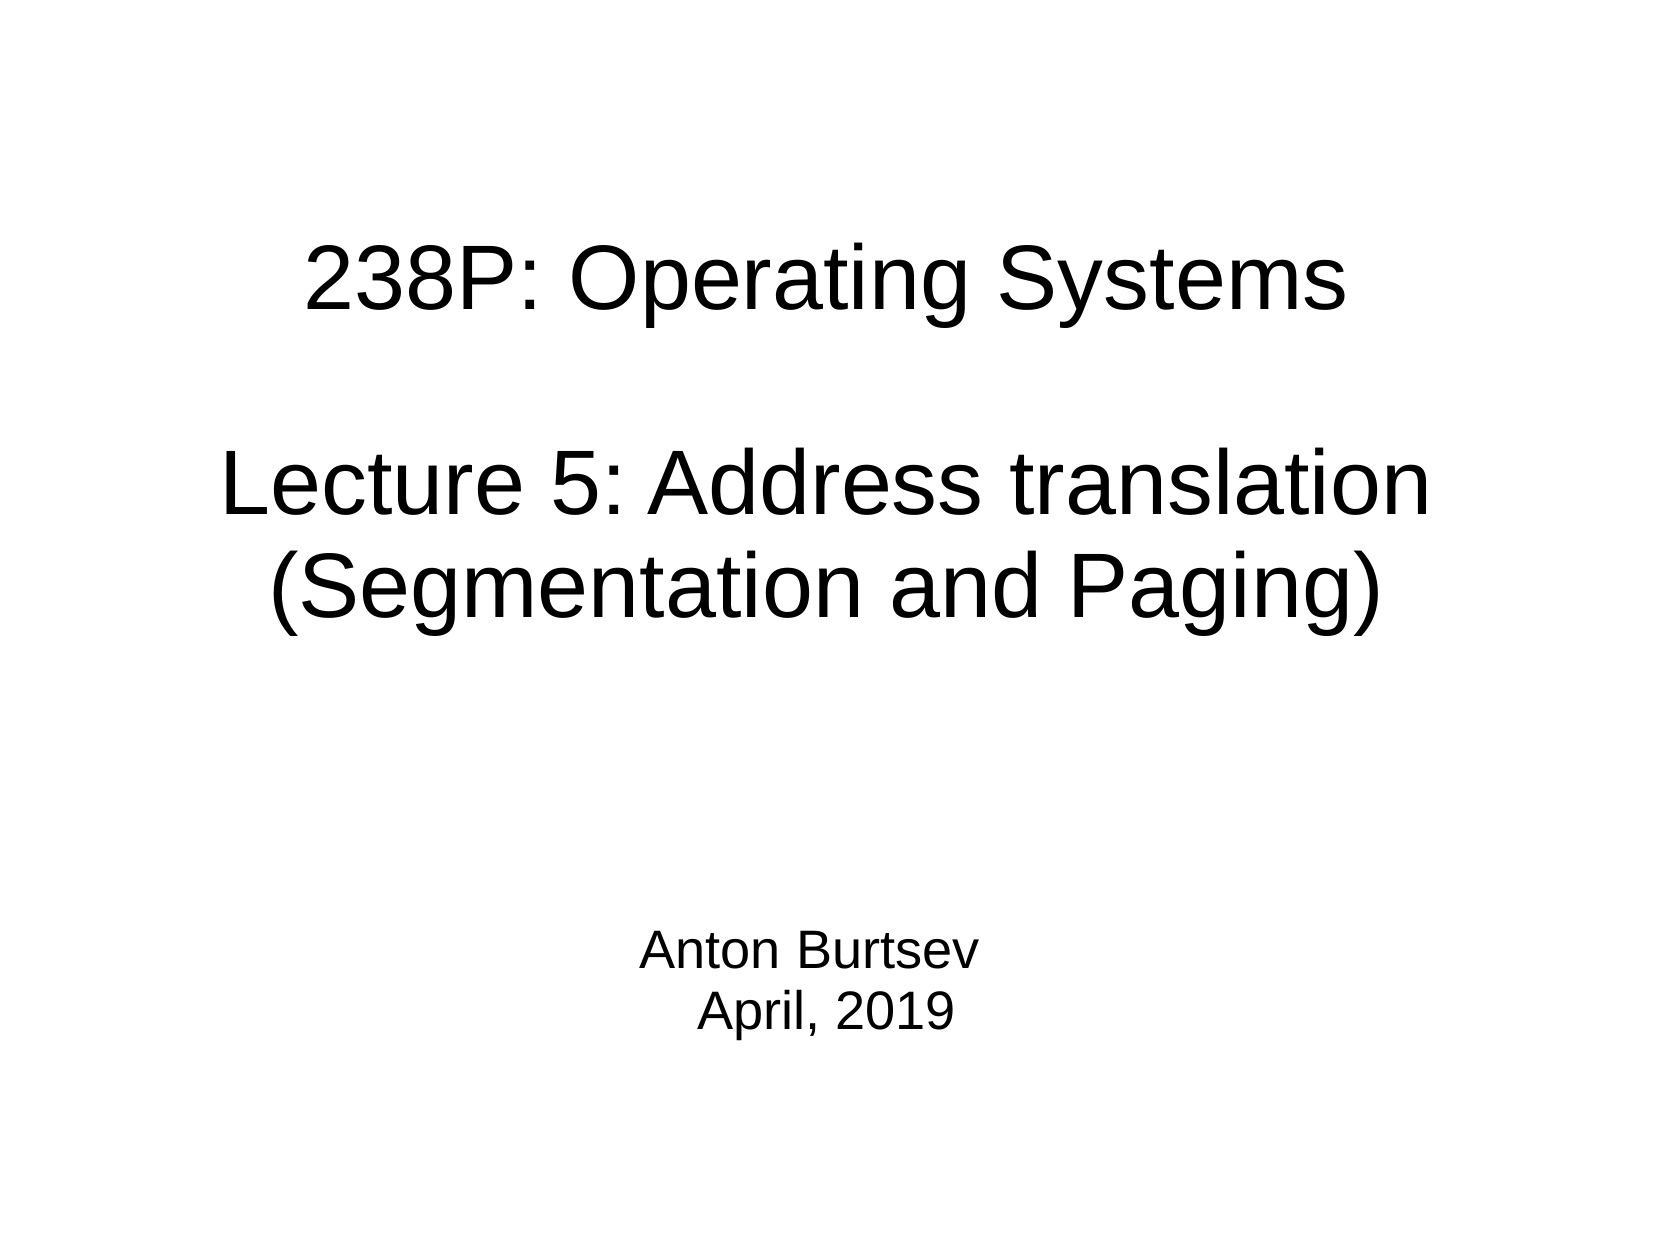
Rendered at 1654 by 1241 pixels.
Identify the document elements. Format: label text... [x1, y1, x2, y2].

subtitle Anton Burtsev April, 2019 [82, 637, 1571, 1109]
title 238P: Operating Systems Lecture 5: Address translation (Segmentation and Paging) [82, 113, 1571, 637]
